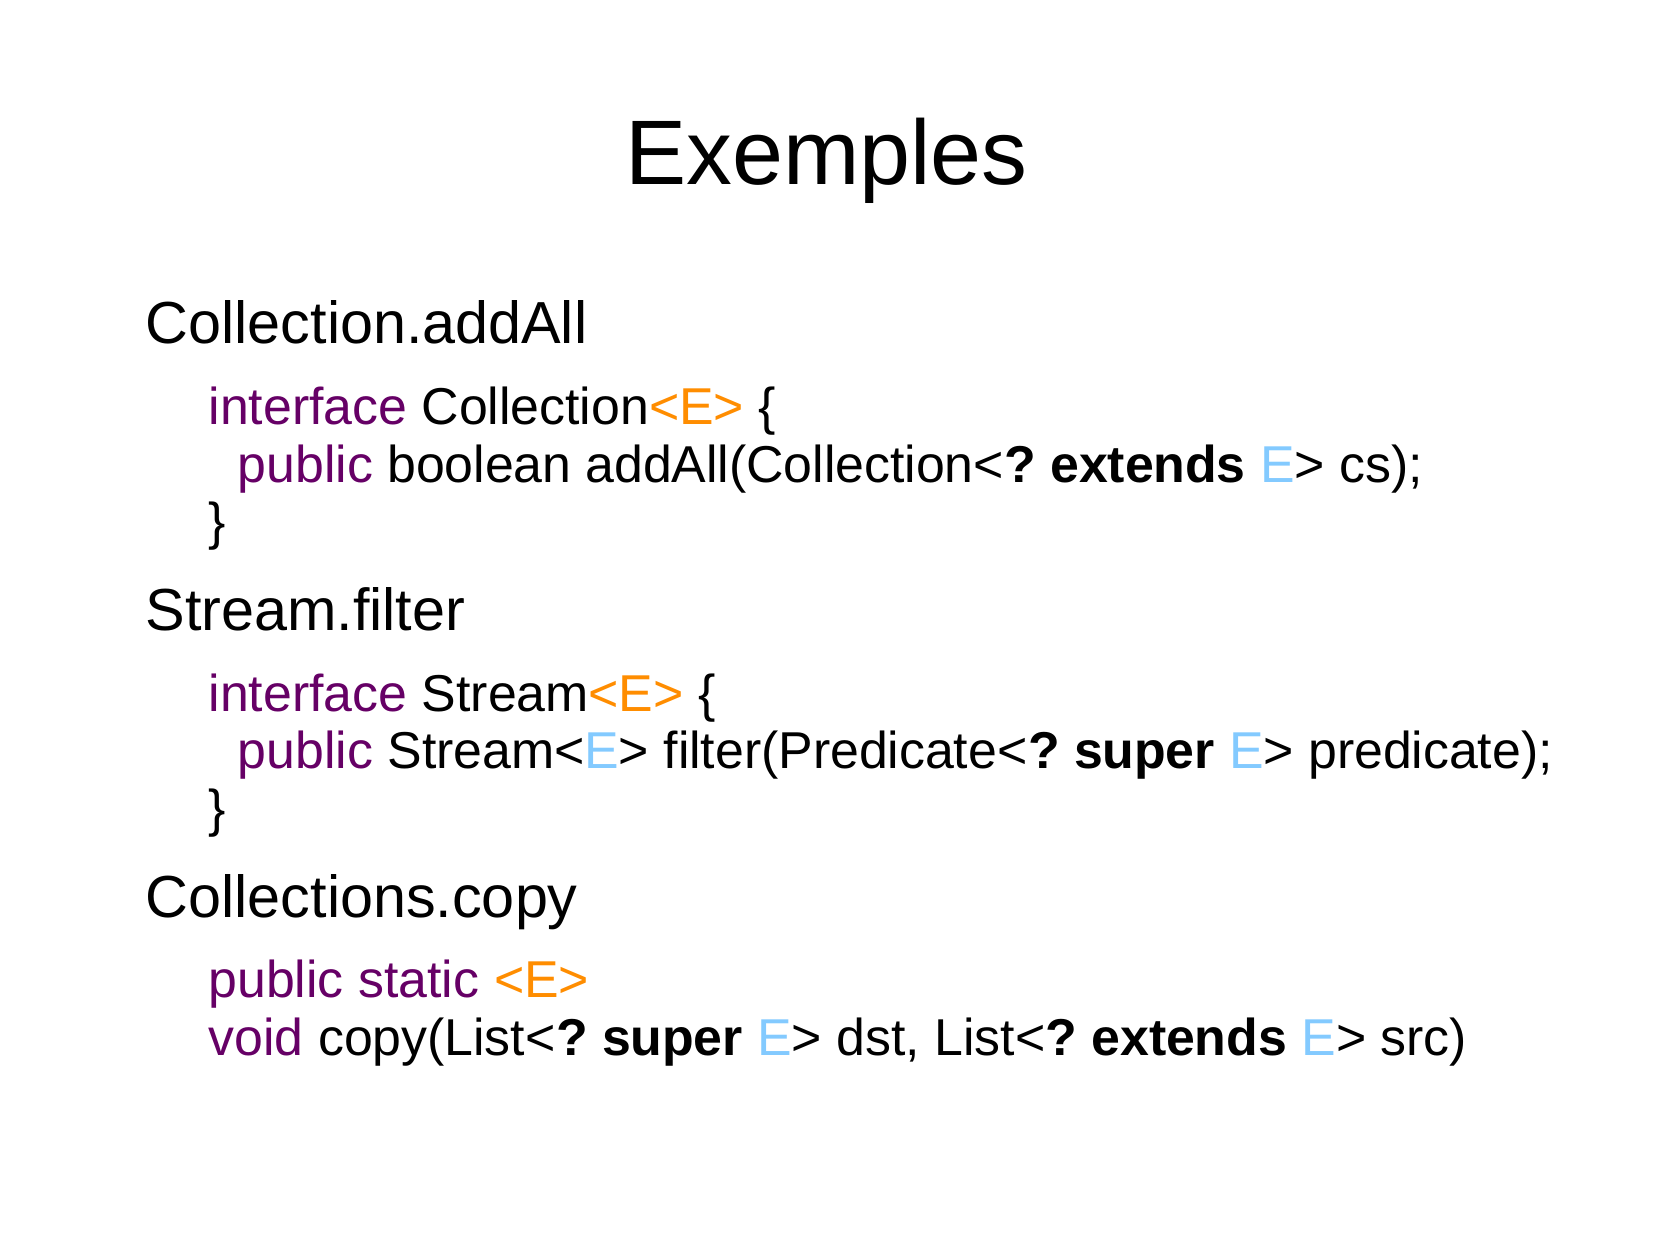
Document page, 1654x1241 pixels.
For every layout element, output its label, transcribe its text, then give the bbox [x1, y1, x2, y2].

title Exemples [82, 49, 1571, 257]
list Collection.addAll interface Collection<E> { public boolean addAll(Collection<? extends E> cs); } Stream.filter interface Stream<E> { public Stream<E> filter(Predicate<? super E> predicate); } Collections.copy public static <E> void copy(List<? super E> dst, List<? extends E> src) [82, 290, 1571, 1156]
